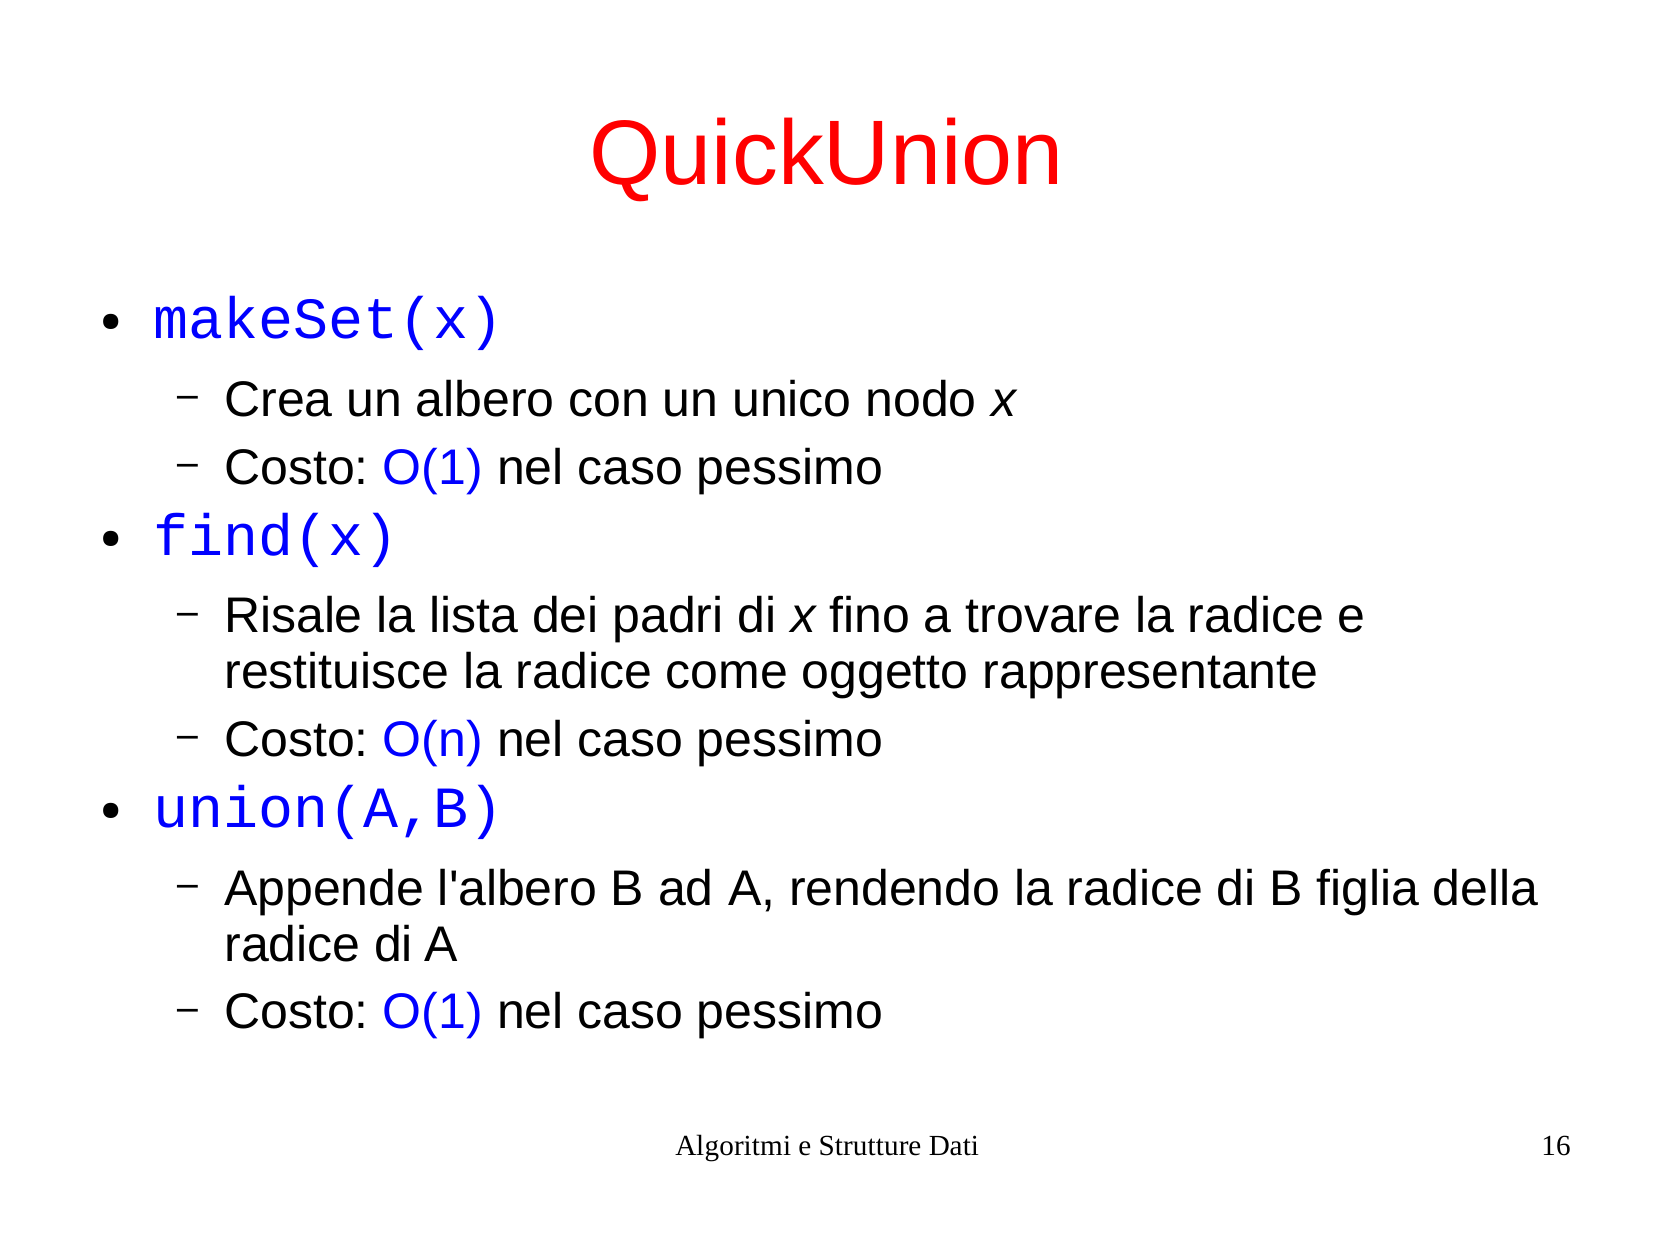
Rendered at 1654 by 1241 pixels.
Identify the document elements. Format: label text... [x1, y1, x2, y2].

title QuickUnion [82, 49, 1571, 257]
list makeSet(x) Crea un albero con un unico nodo x Costo: O(1) nel caso pessimo find(x) Risale la lista dei padri di x fino a trovare la radice e restituisce la radice come oggetto rappresentante Costo: O(n) nel caso pessimo union(A,B) Appende l'albero B ad A, rendendo la radice di B figlia della radice di A Costo: O(1) nel caso pessimo [82, 290, 1571, 1109]
